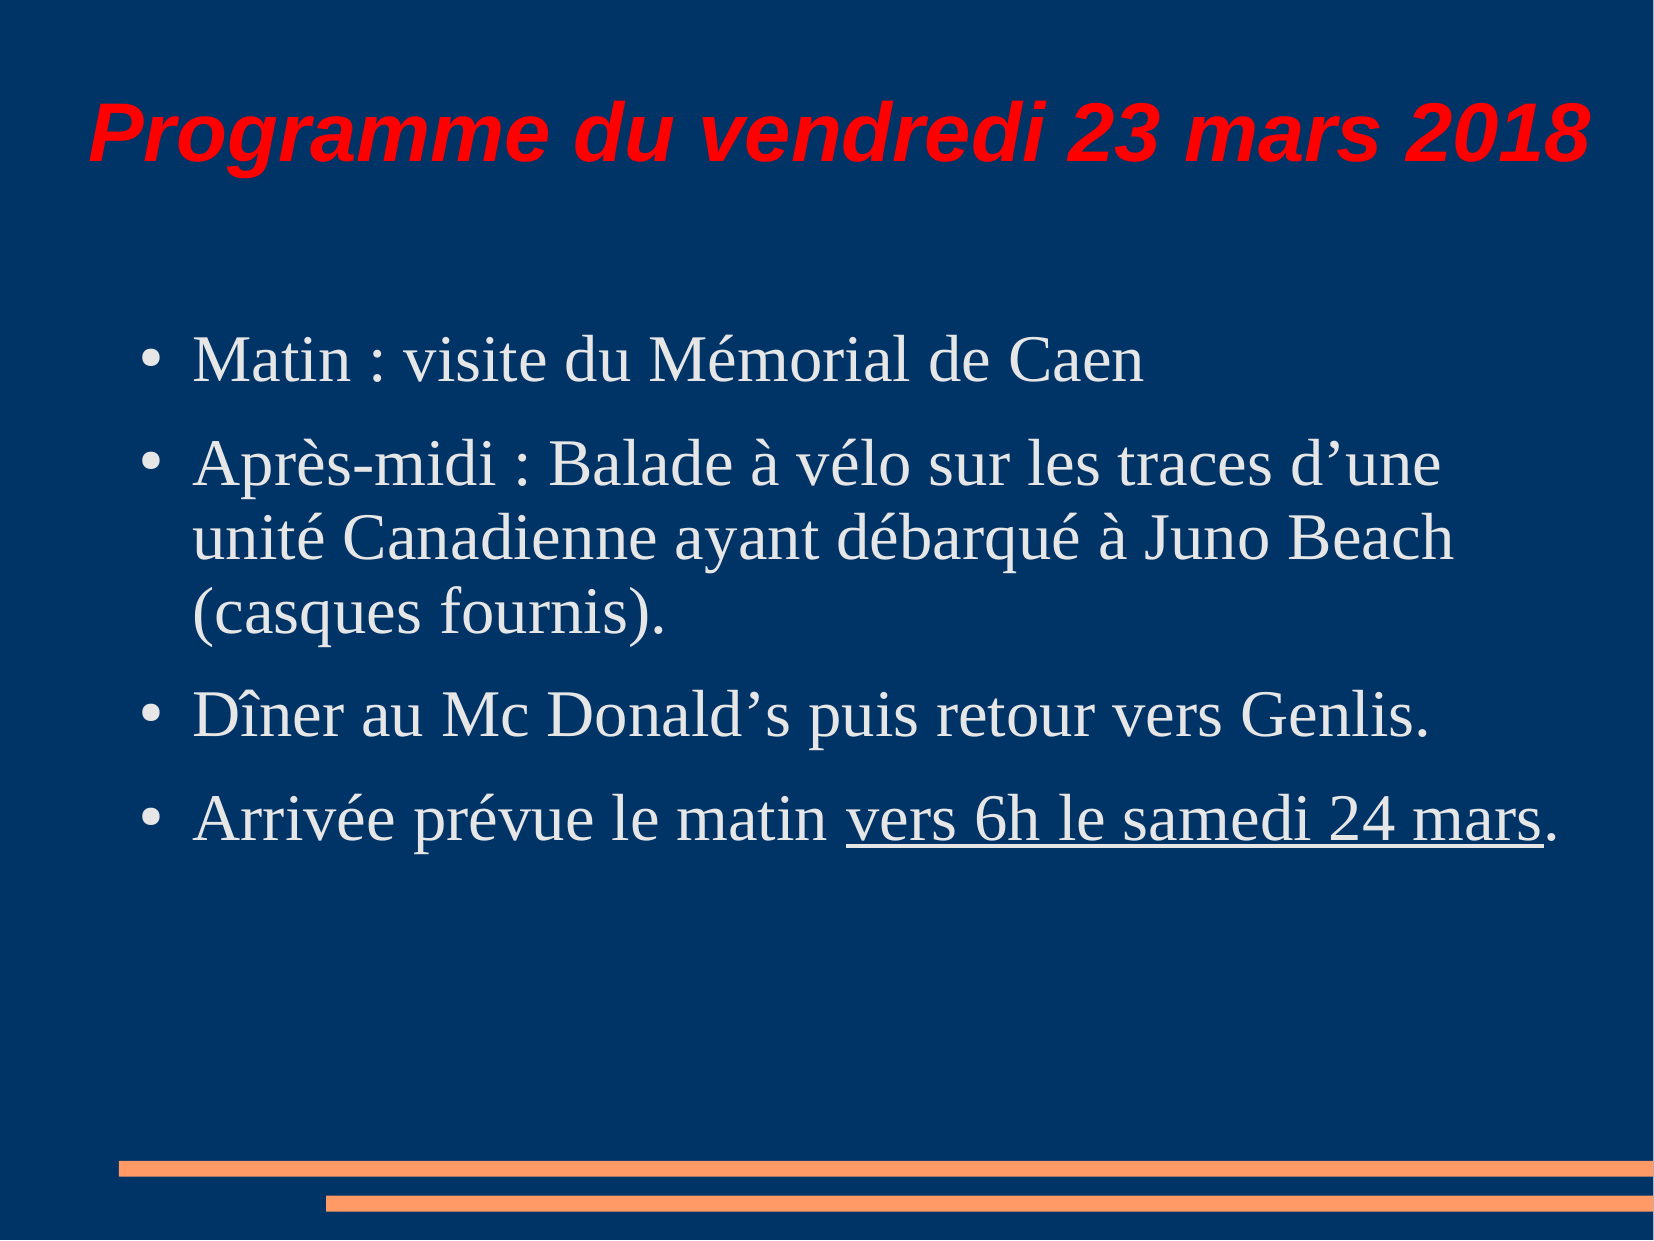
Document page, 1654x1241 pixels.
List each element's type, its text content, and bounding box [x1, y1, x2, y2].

list Matin : visite du Mémorial de Caen Après-midi : Balade à vélo sur les traces d’une unité Canadienne ayant débarqué à Juno Beach (casques fournis). Dîner au Mc Donald’s puis retour vers Genlis. Arrivée prévue le matin vers 6h le samedi 24 mars. [121, 322, 1561, 1042]
title Programme du vendredi 23 mars 2018 [88, 29, 1595, 237]
